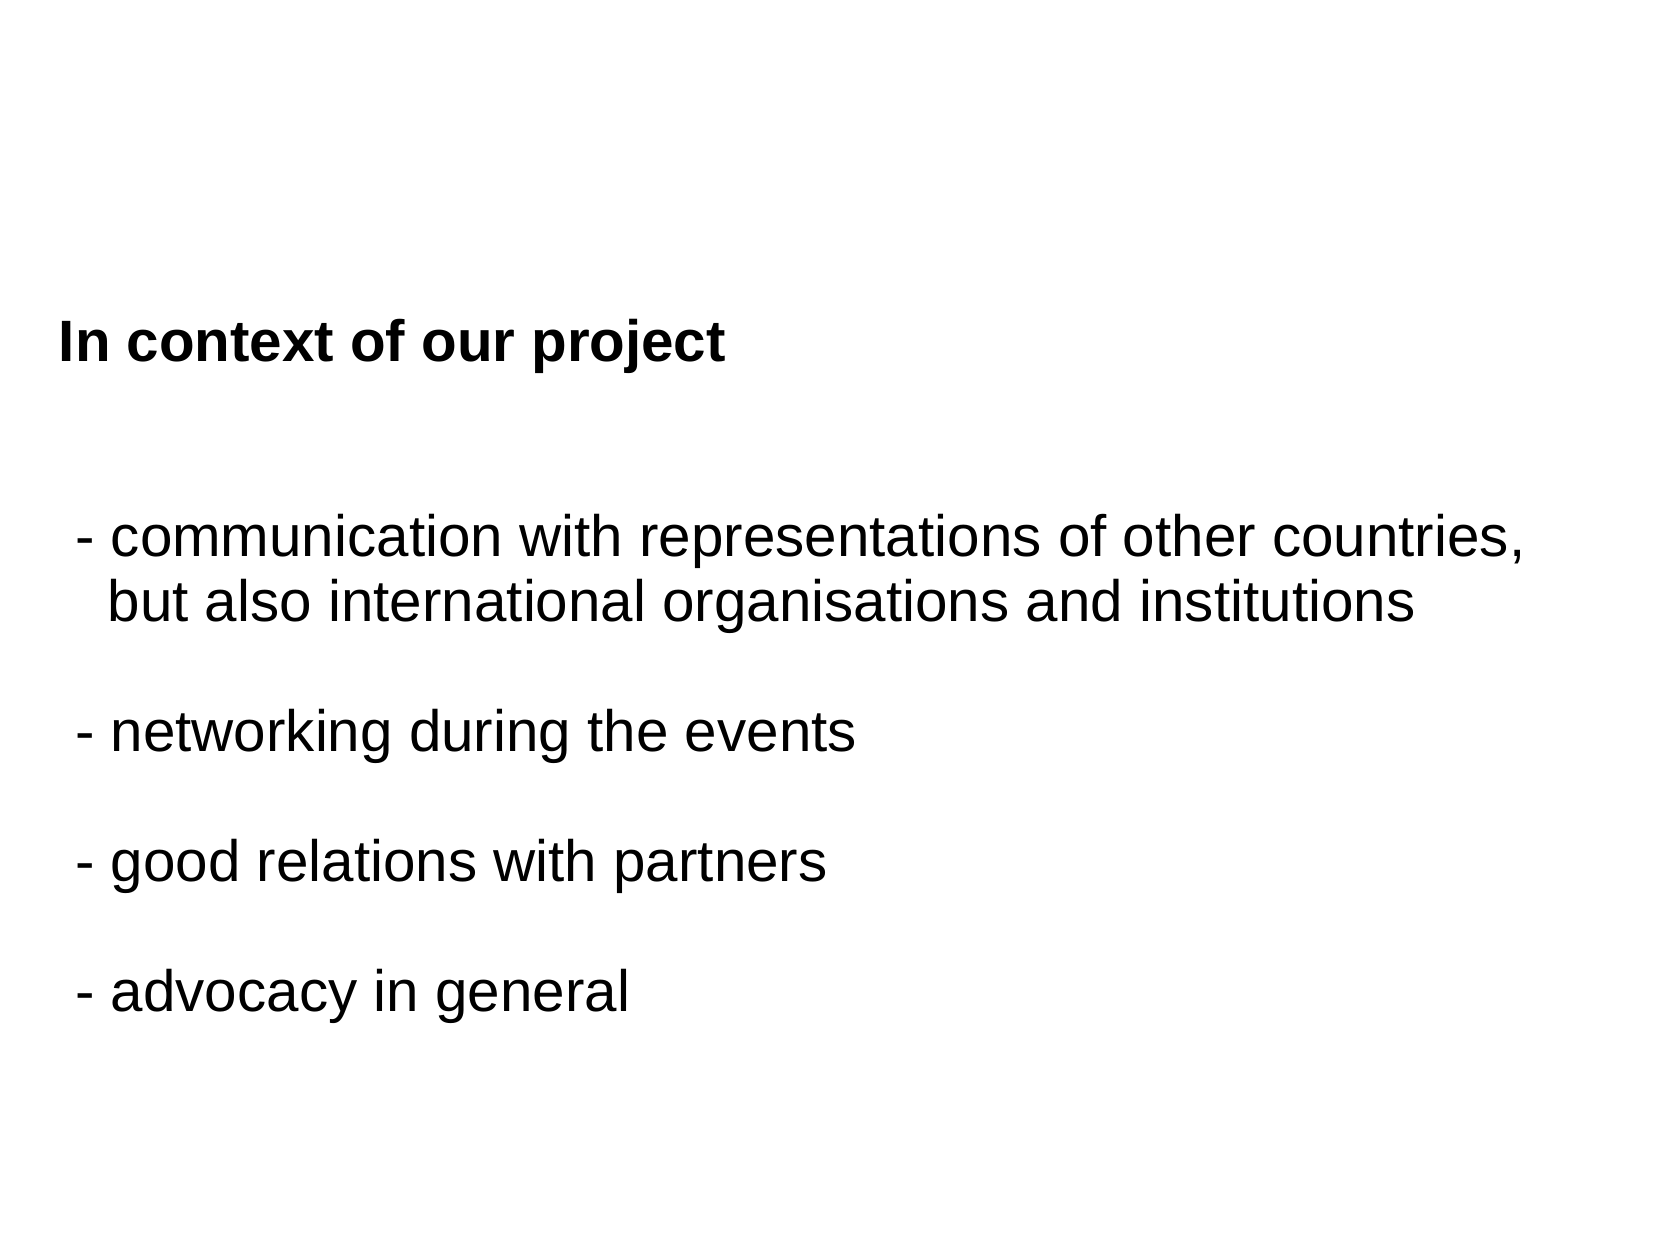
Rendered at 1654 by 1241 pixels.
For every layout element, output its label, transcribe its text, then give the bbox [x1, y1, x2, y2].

title In context of our project - communication with representations of other countries, but also international organisations and institutions - networking during the events - good relations with partners - advocacy in general [59, 308, 1625, 1024]
